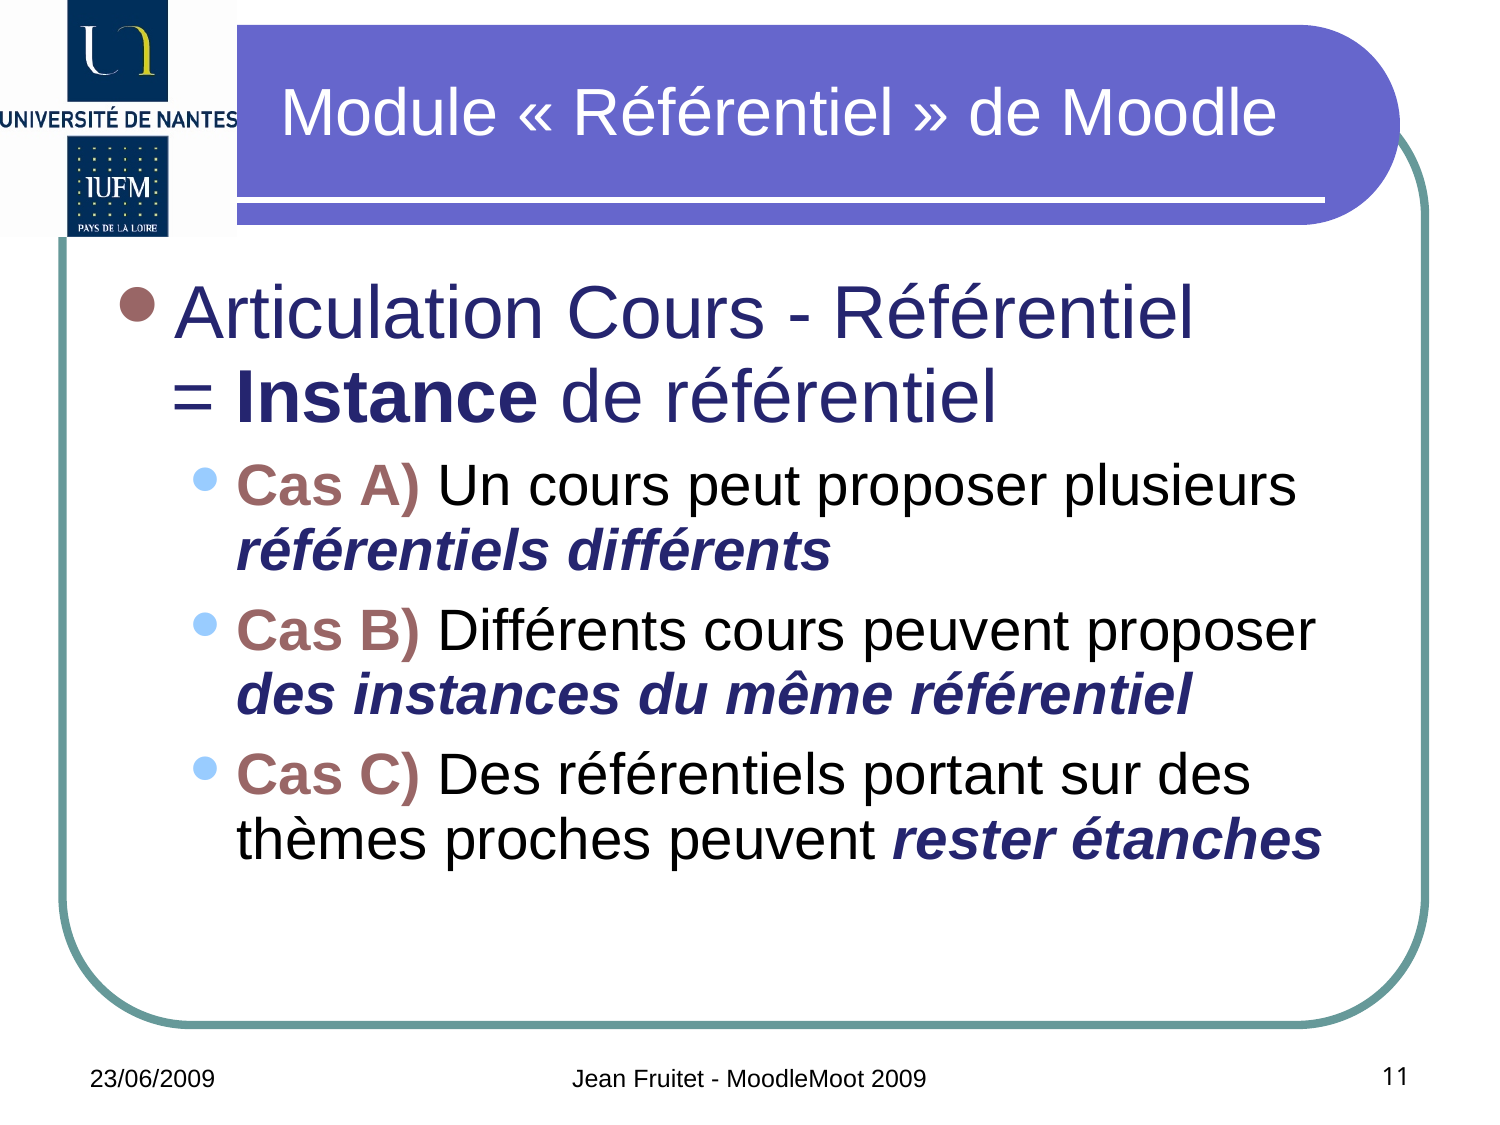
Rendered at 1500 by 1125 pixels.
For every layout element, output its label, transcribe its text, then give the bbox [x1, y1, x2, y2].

list Articulation Cours - Référentiel = Instance de référentiel Cas A) Un cours peut proposer plusieurs référentiels différents Cas B) Différents cours peuvent proposer des instances du même référentiel Cas C) Des référentiels portant sur des thèmes proches peuvent rester étanches [99, 262, 1401, 1018]
picture [0, 0, 237, 237]
title Module « Référentiel » de Moodle [265, 37, 1347, 188]
